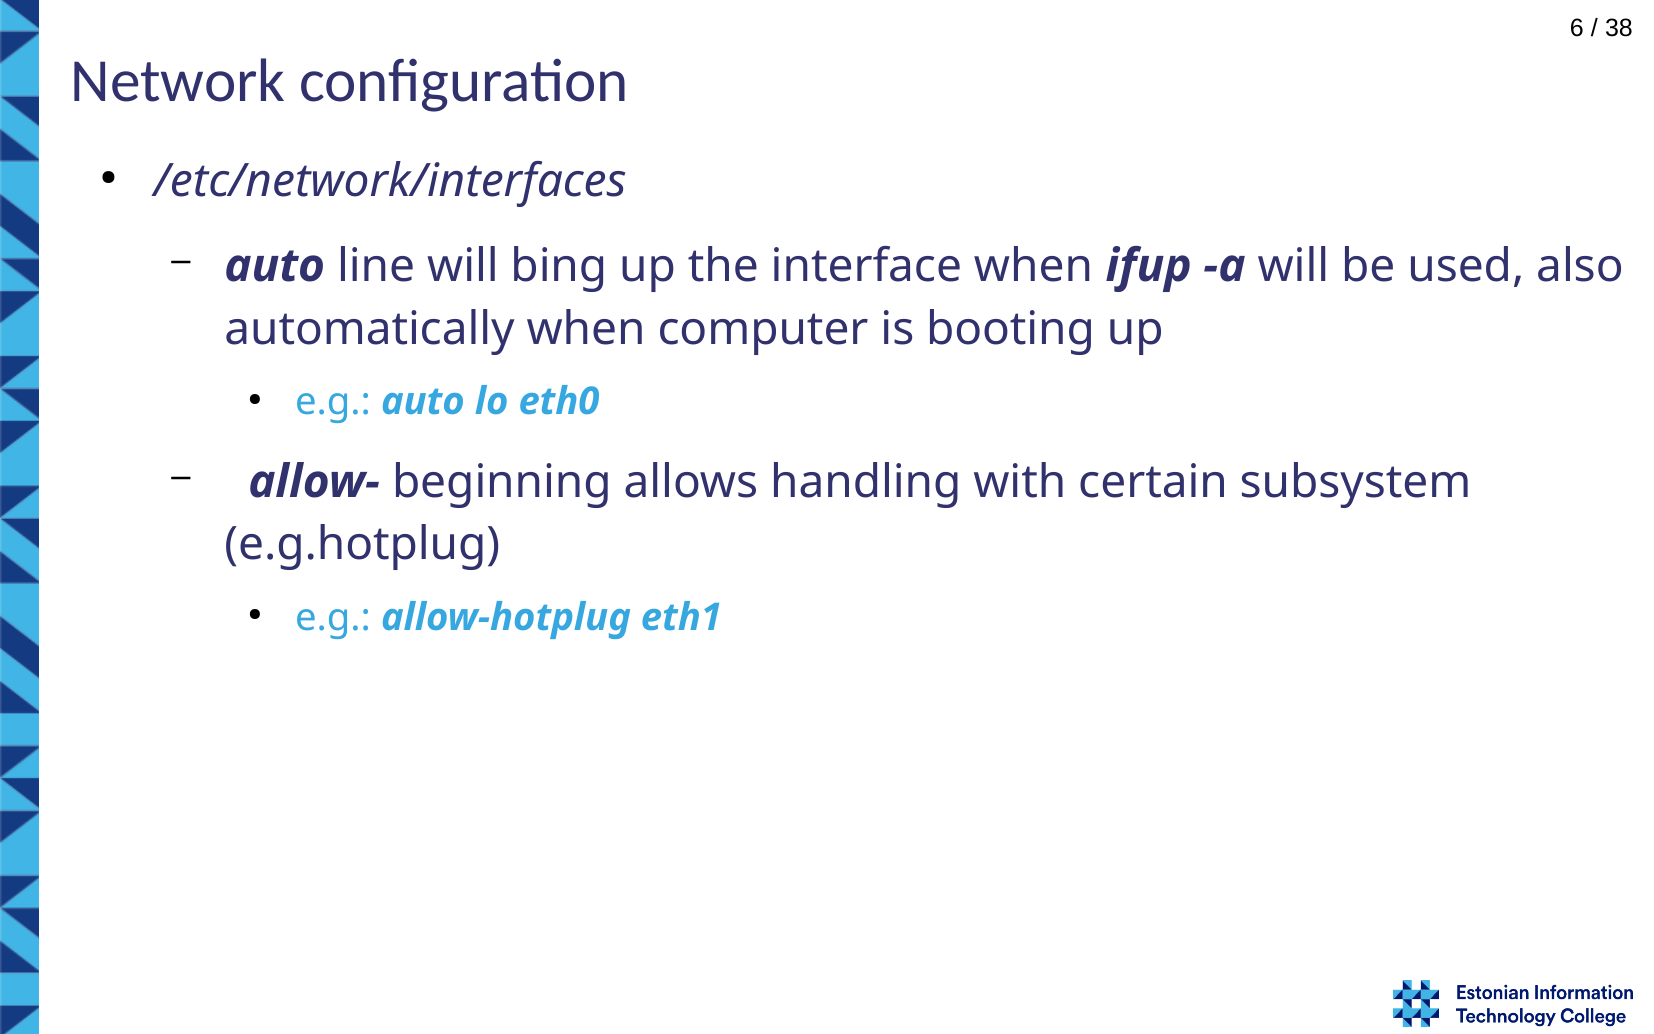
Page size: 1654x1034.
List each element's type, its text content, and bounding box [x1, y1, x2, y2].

list /etc/network/interfaces auto line will bing up the interface when ifup -a will be used, also automatically when computer is booting up e.g.: auto lo eth0 allow- beginning allows handling with certain subsystem (e.g.hotplug) e.g.: allow-hotplug eth1 [82, 147, 1625, 1004]
title Network configuration [70, 41, 1630, 130]
picture [1393, 980, 1633, 1027]
